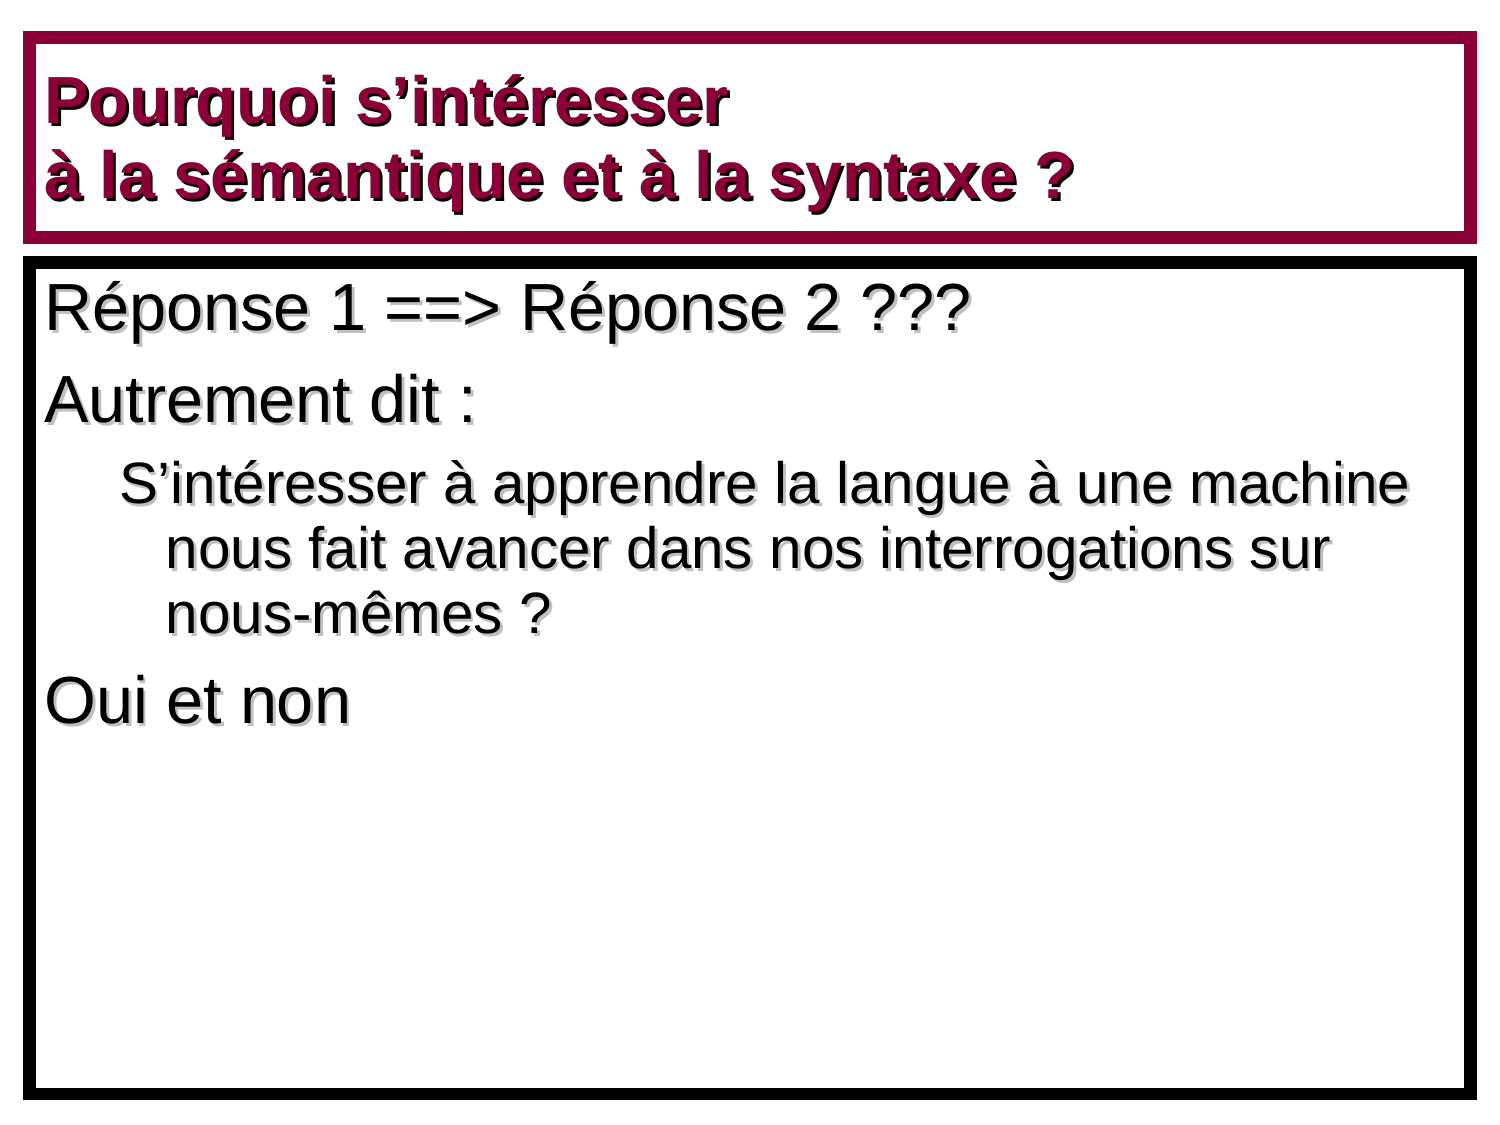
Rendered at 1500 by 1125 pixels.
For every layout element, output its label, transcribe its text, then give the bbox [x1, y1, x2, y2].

list Réponse 1 ==> Réponse 2 ??? Autrement dit : S’intéresser à apprendre la langue à une machine nous fait avancer dans nos interrogations sur nous-mêmes ? Oui et non [29, 262, 1471, 1095]
title Pourquoi s’intéresser à la sémantique et à la syntaxe ? [29, 37, 1471, 238]
